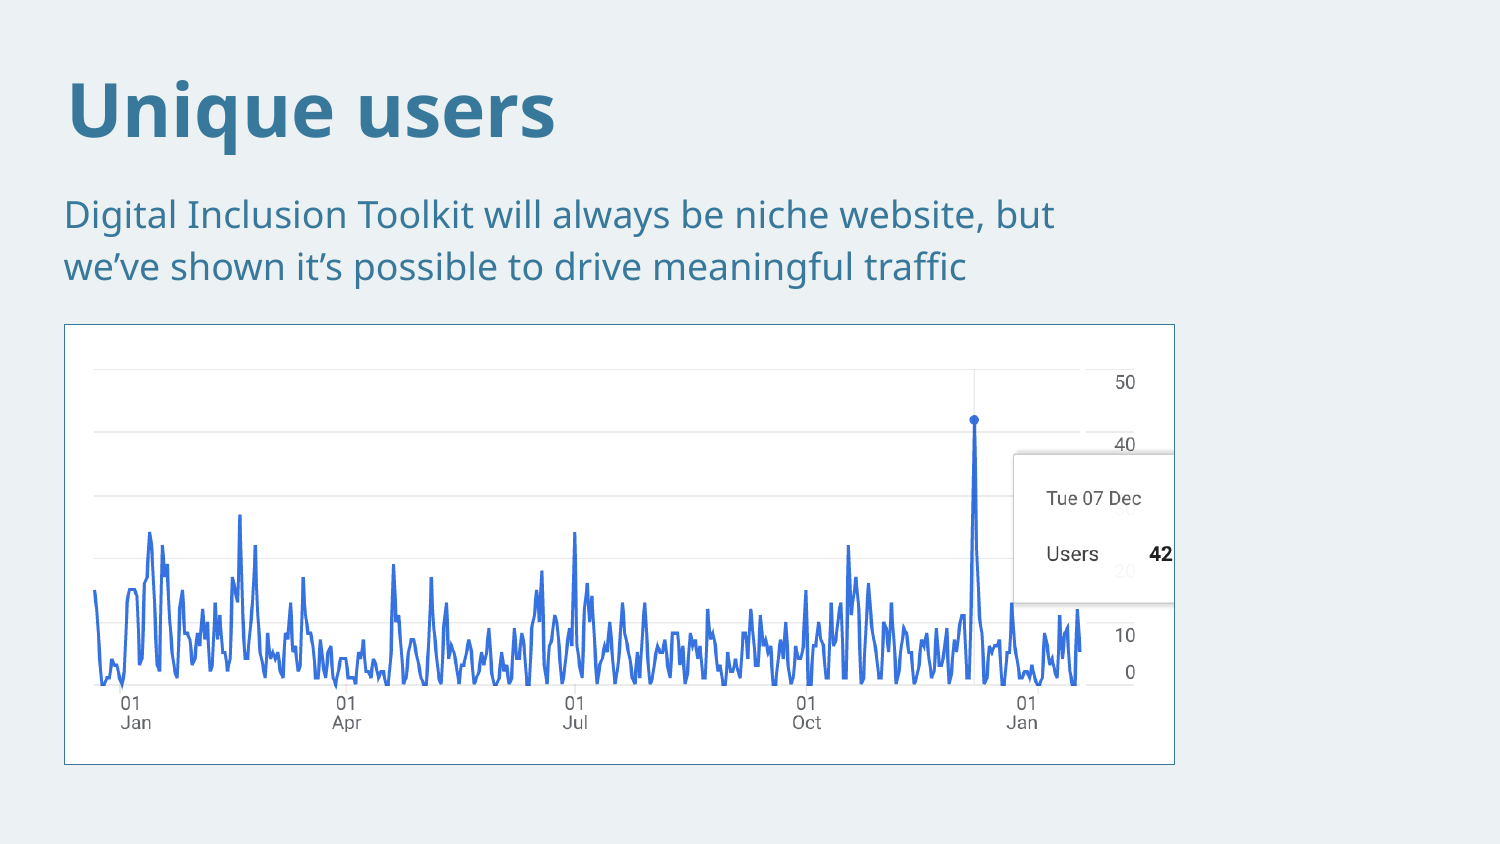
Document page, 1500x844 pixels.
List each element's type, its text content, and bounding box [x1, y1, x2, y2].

title Unique users [51, 48, 1449, 157]
list Digital Inclusion Toolkit will always be niche website, but we’ve shown it’s possible to drive meaningful traffic [48, 169, 1174, 675]
picture [65, 325, 1174, 764]
